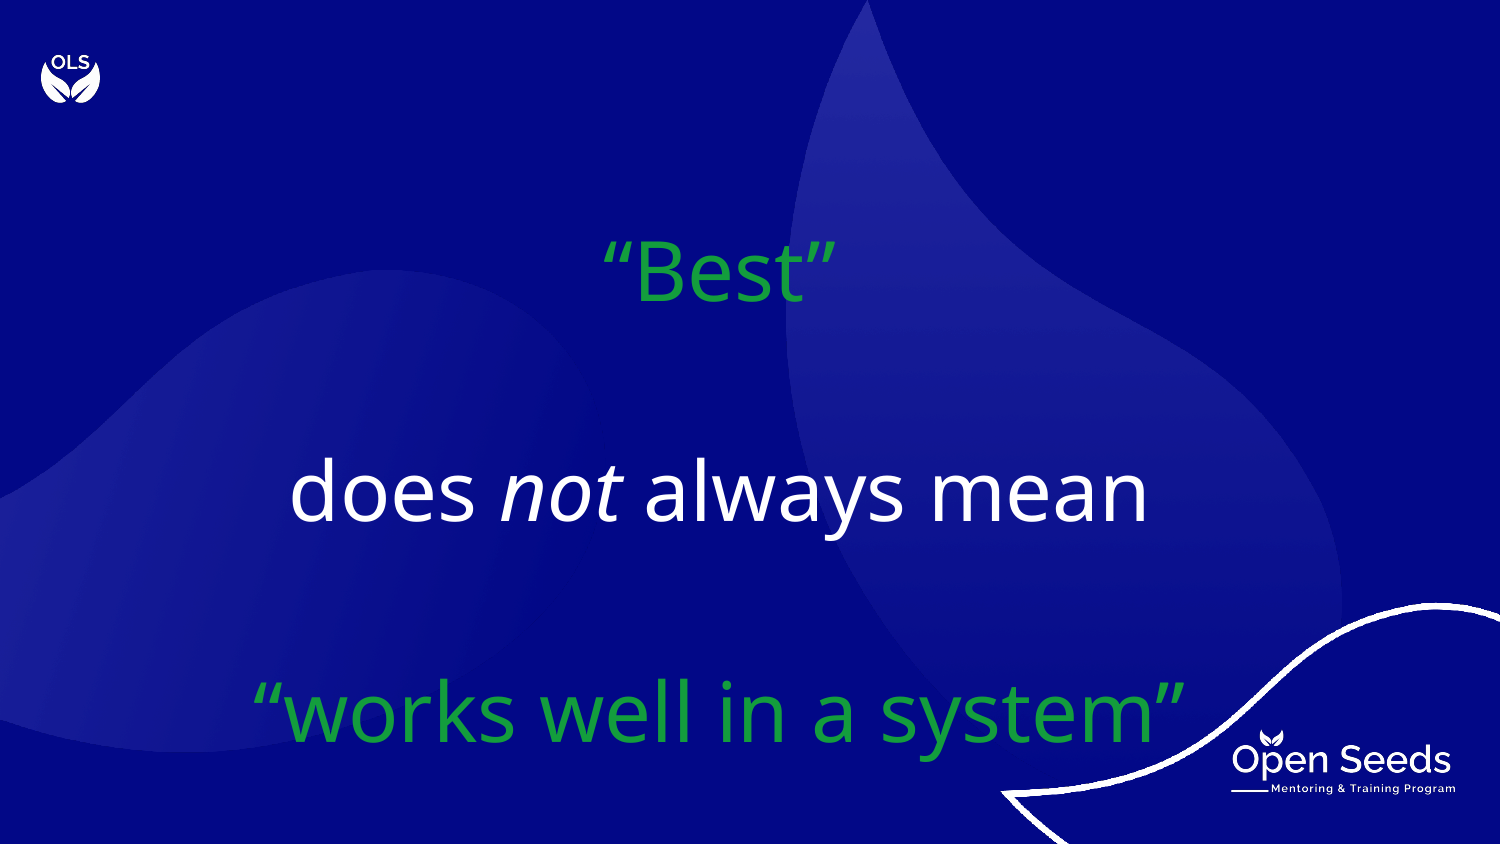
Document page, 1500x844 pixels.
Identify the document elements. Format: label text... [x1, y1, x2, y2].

picture [0, 0, 1500, 844]
list “Best” does not always mean “works well in a system” [230, 102, 1232, 741]
